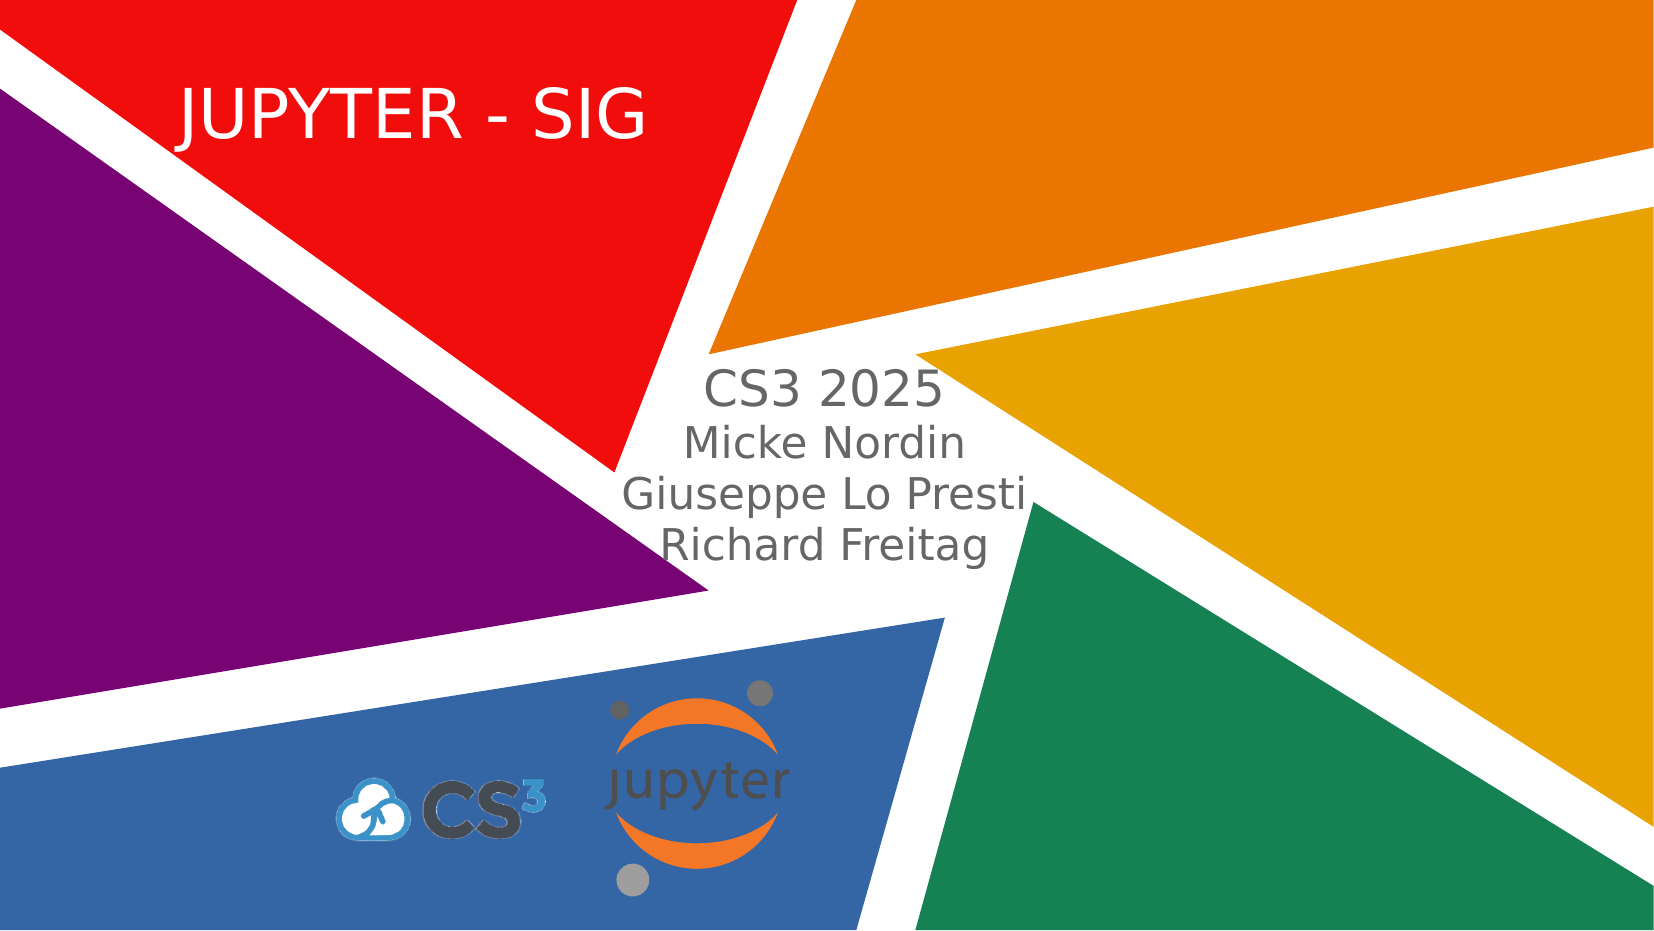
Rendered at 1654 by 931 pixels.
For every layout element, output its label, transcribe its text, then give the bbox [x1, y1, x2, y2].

picture [600, 675, 795, 901]
title JUPYTER - SIG [82, 37, 746, 193]
subtitle CS3 2025 Micke Nordin Giuseppe Lo Presti Richard Freitag [614, 313, 1035, 618]
picture [322, 749, 563, 867]
